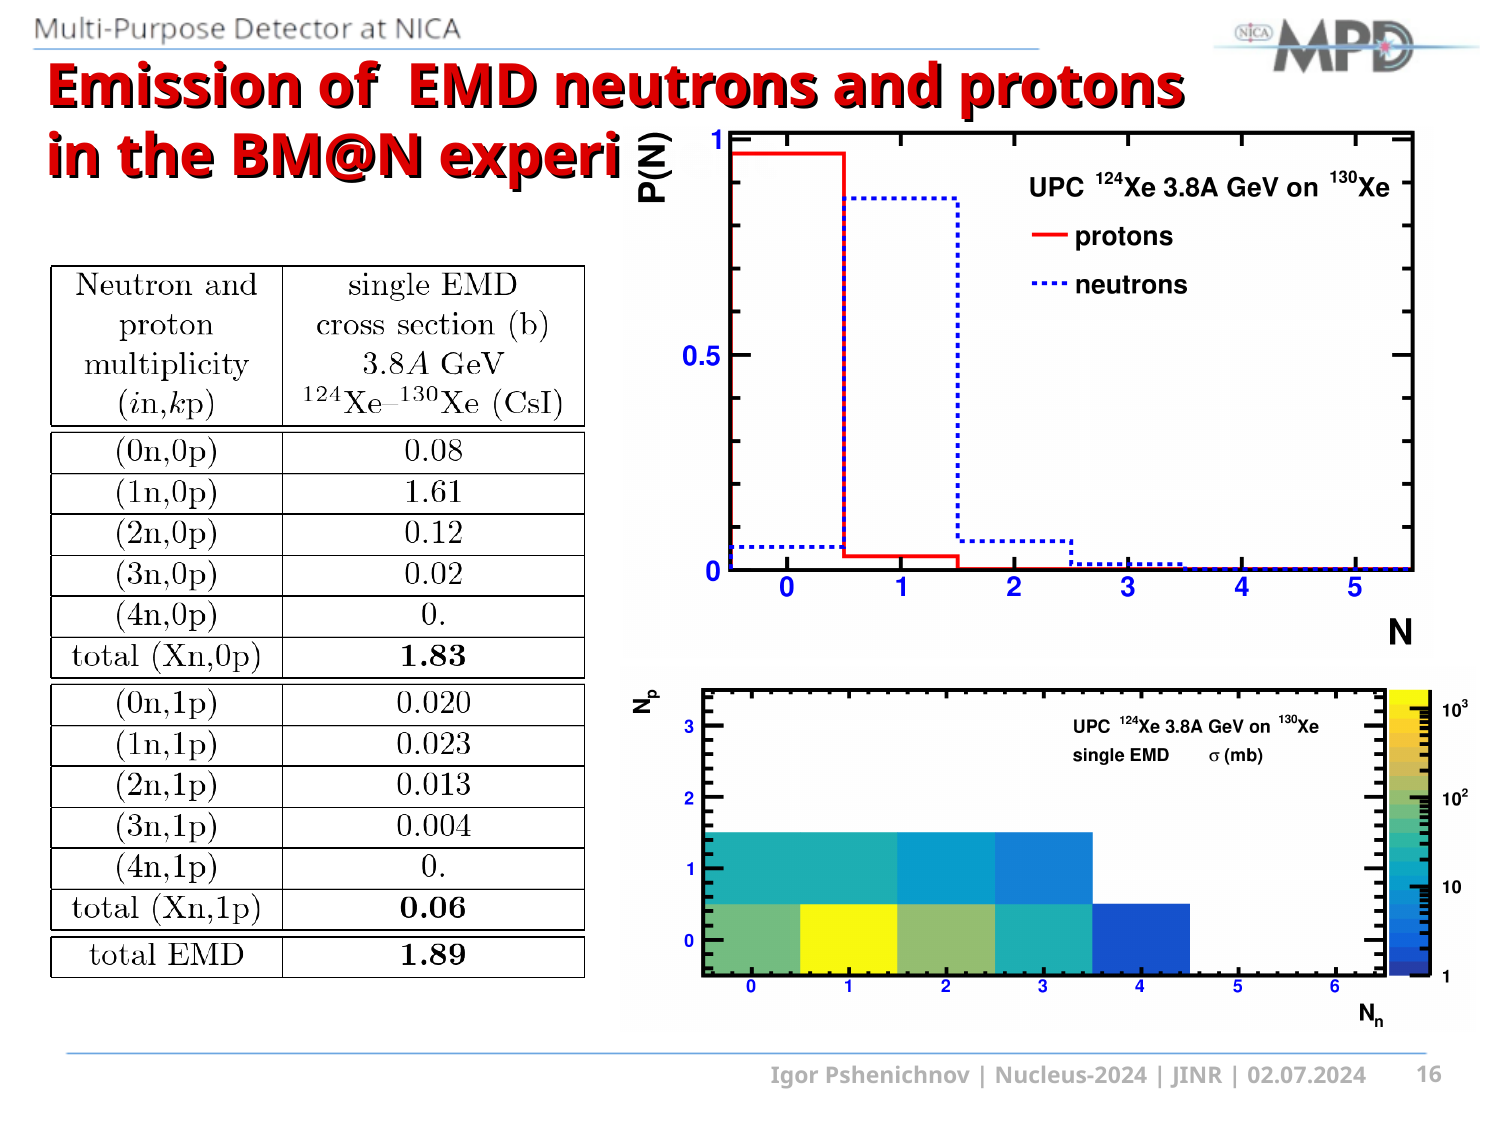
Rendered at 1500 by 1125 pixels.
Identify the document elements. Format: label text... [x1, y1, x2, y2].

text_box Igor Pshenichnov | Nucleus-2024 | JINR | 02.07.2024 [537, 1045, 1388, 1105]
title Emission of EMD neutrons and protons in the BM@N experiment [30, 57, 1261, 178]
text_box <number> [1399, 1045, 1459, 1105]
picture [0, 0, 1500, 1125]
